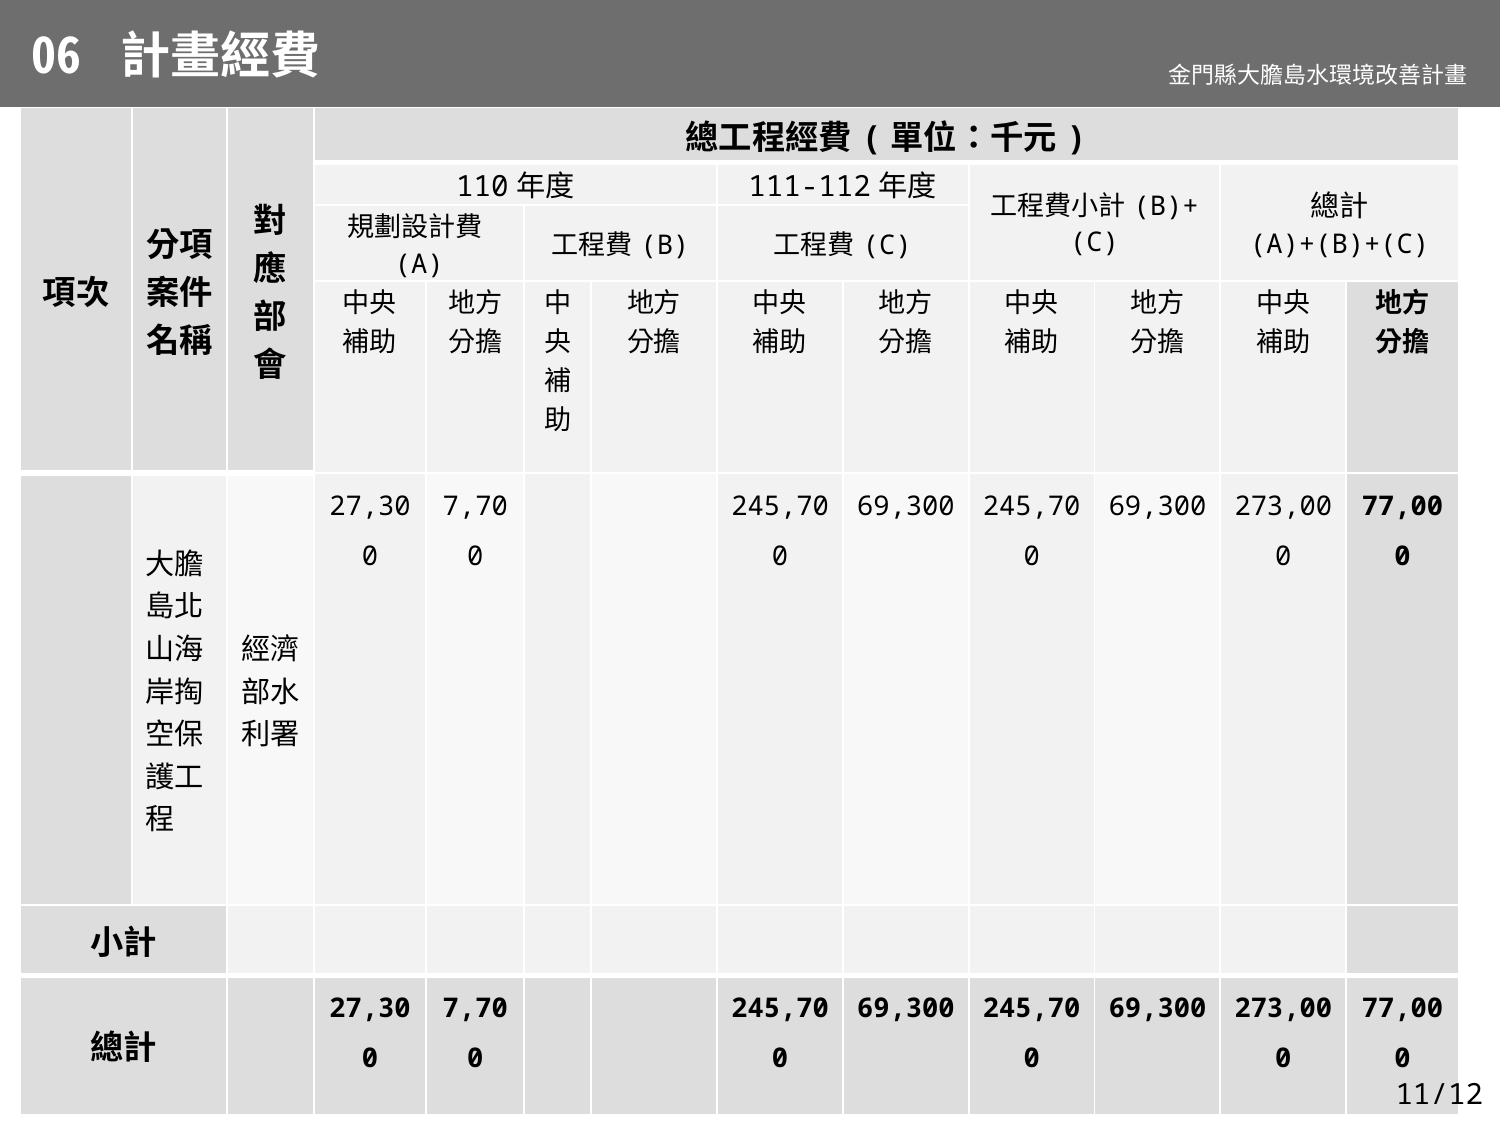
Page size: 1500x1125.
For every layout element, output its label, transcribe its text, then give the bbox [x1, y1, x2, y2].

table_cell [844, 906, 968, 973]
table_cell [315, 906, 425, 973]
table_cell 27,300 [315, 474, 425, 904]
table_cell 69,300 [844, 474, 968, 904]
table_header 總工程經費(單位：千元) [315, 108, 1458, 160]
table_cell 69,300 [1095, 474, 1219, 904]
table_header 對應部會 [228, 108, 313, 470]
table_cell 110年度 [315, 165, 716, 204]
table_cell 69,300 [844, 978, 968, 1114]
table_cell 小計 [21, 906, 226, 973]
table_cell [525, 474, 590, 904]
text_box <編號>/12 [1148, 1065, 1498, 1125]
text_box 金門縣大膽島水環境改善計畫 [981, 42, 1483, 96]
table_cell [970, 906, 1094, 973]
table_cell 245,700 [970, 474, 1094, 904]
table_cell 總計 (A)+(B)+(C) [1221, 165, 1458, 280]
list 計畫經費 [109, 13, 861, 93]
table_cell [592, 906, 716, 973]
table_cell 大膽島北山海岸掏空保護工程 [133, 476, 226, 904]
table_cell 中央 補助 [315, 282, 425, 472]
table_cell [592, 474, 716, 904]
table_cell 111-112年度 [718, 165, 968, 204]
table_cell [525, 978, 590, 1114]
table_cell 地方 分擔 [427, 282, 523, 472]
table_cell 245,700 [718, 978, 842, 1114]
table_cell 中央 補助 [1221, 282, 1345, 472]
table_cell [525, 906, 590, 973]
table_cell 中央 補助 [525, 282, 590, 472]
table_cell 69,300 [1095, 978, 1219, 1114]
table_header 項次 [21, 108, 131, 470]
table_cell 27,300 [315, 978, 425, 1114]
table_cell 地方 分擔 [1347, 282, 1458, 472]
table_header 分項案件名稱 [133, 108, 226, 470]
table_cell 經濟部水利署 [228, 476, 313, 904]
table_cell 中央 補助 [970, 282, 1094, 472]
table_cell [427, 906, 523, 973]
table_cell 77,000 [1347, 978, 1458, 1065]
table_cell [592, 978, 716, 1114]
table_cell 總計 [21, 978, 226, 1114]
table_cell 地方 分擔 [844, 282, 968, 472]
table_cell [1347, 906, 1458, 973]
table_cell 245,700 [718, 474, 842, 904]
table_cell 工程費(C) [718, 206, 968, 280]
table_cell 規劃設計費(A) [315, 206, 523, 280]
table_cell [718, 906, 842, 973]
list 06 [19, 13, 109, 93]
table_cell 273,000 [1221, 474, 1345, 904]
table_cell 地方 分擔 [1095, 282, 1219, 472]
table_cell 77,000 [1347, 474, 1458, 904]
table_cell [1095, 906, 1219, 973]
table_cell 地方 分擔 [592, 282, 716, 472]
table_cell 工程費(B) [525, 206, 716, 280]
table_cell 7,700 [427, 978, 523, 1114]
table_cell 245,700 [970, 978, 1094, 1114]
table_cell [228, 978, 313, 1114]
table_cell [228, 906, 313, 973]
table_cell [1221, 906, 1345, 973]
table_cell 工程費小計(B)+(C) [970, 165, 1219, 280]
table_cell [21, 476, 131, 904]
table_cell 273,000 [1221, 978, 1345, 1065]
table_cell 中央 補助 [718, 282, 842, 472]
table_cell 7,700 [427, 474, 523, 904]
